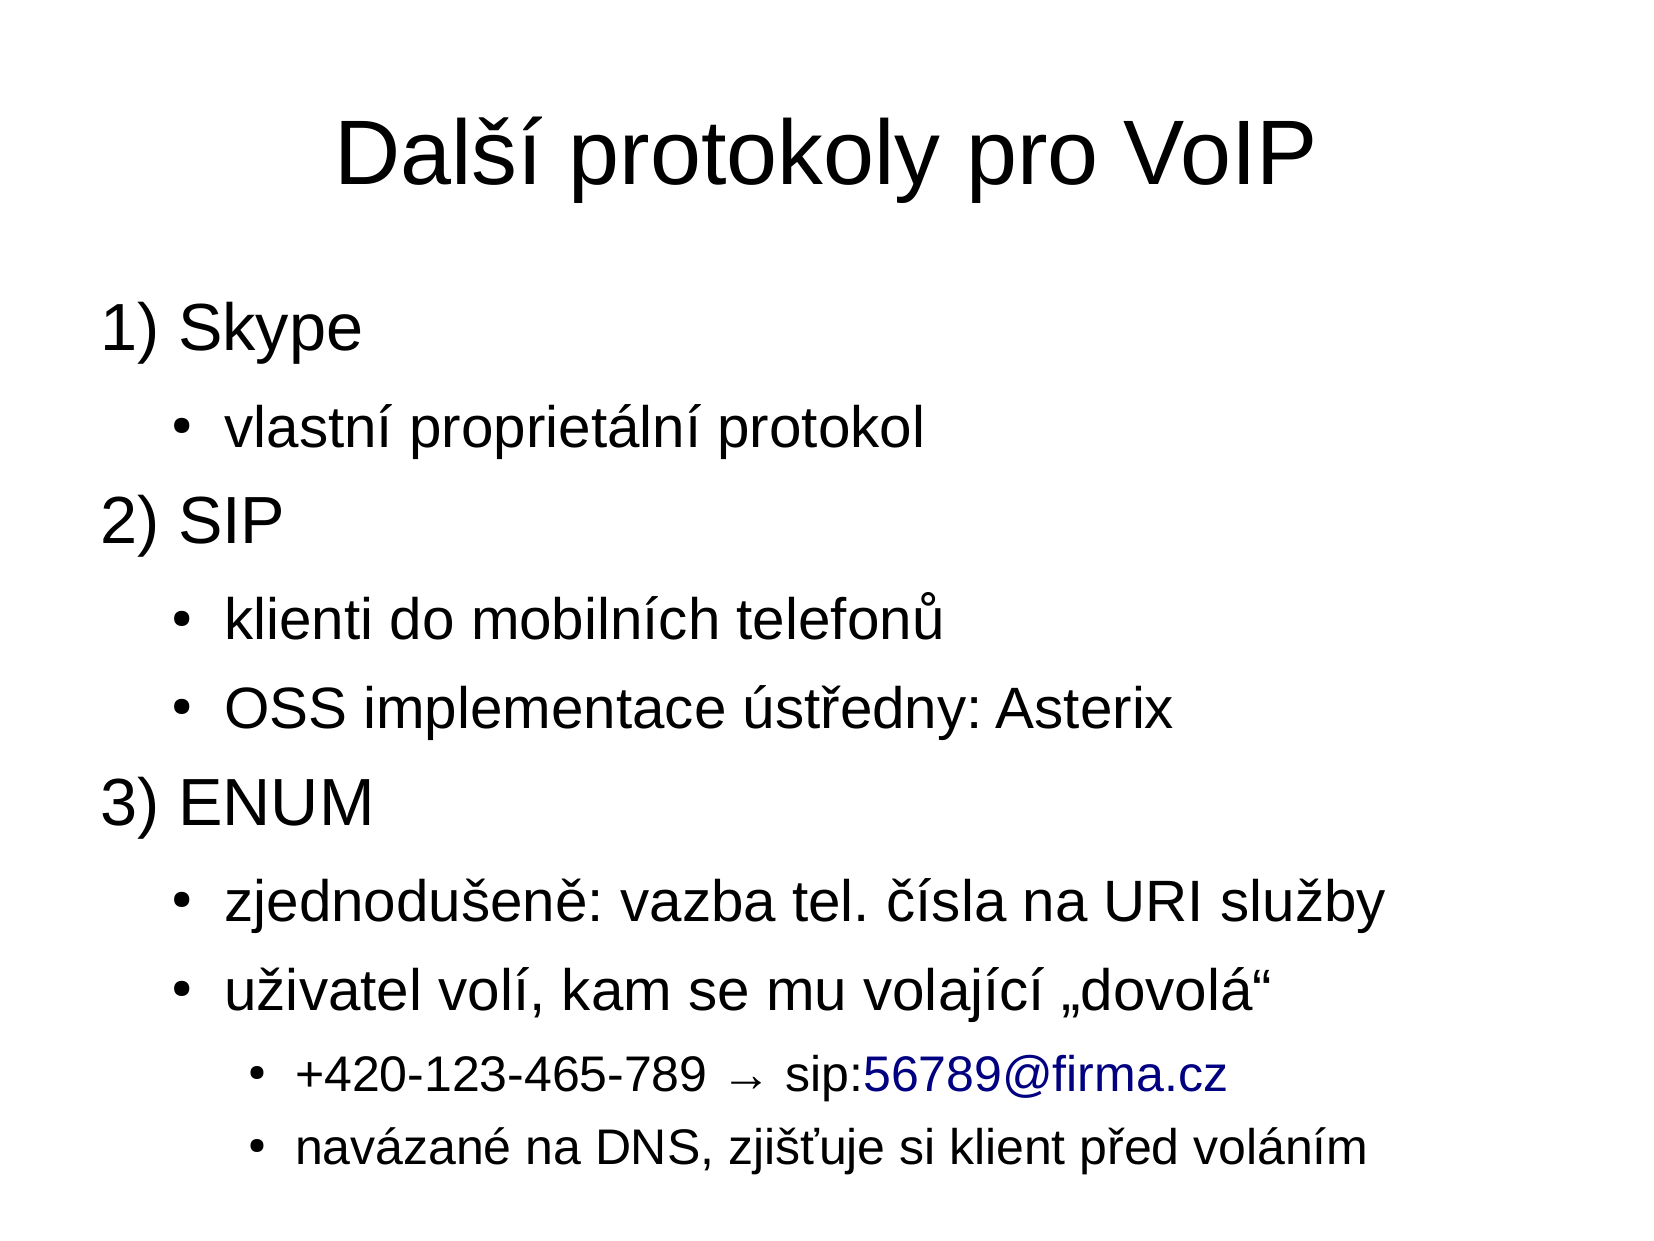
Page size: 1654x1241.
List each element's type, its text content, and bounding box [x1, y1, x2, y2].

list Skype vlastní proprietální protokol SIP klienti do mobilních telefonů OSS implementace ústředny: Asterix ENUM zjednodušeně: vazba tel. čísla na URI služby uživatel volí, kam se mu volající „dovolá“ +420-123-465-789 → sip:56789@firma.cz navázané na DNS, zjišťuje si klient před voláním [82, 290, 1571, 1182]
title Další protokoly pro VoIP [82, 49, 1571, 257]
